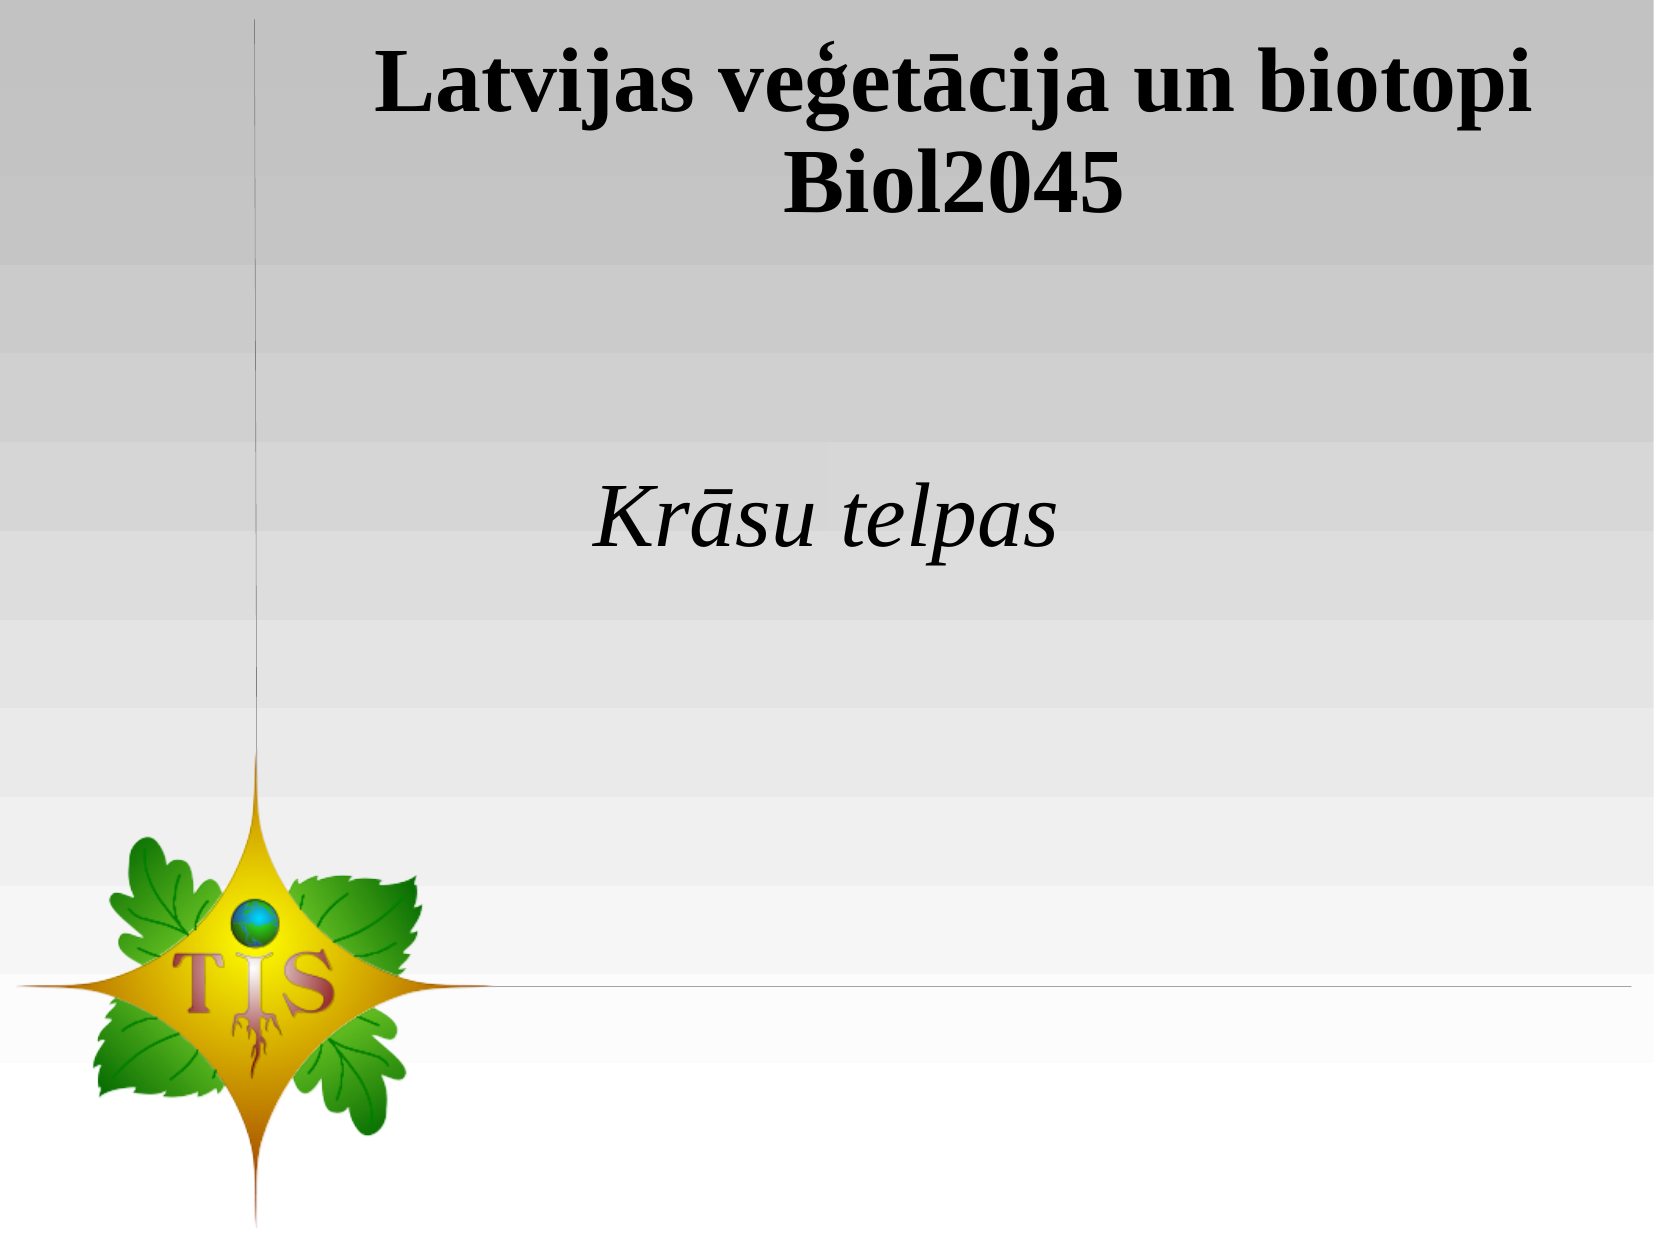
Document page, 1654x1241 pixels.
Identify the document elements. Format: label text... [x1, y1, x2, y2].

picture [0, 0, 1654, 1241]
title Krāsu telpas [108, 305, 1546, 726]
